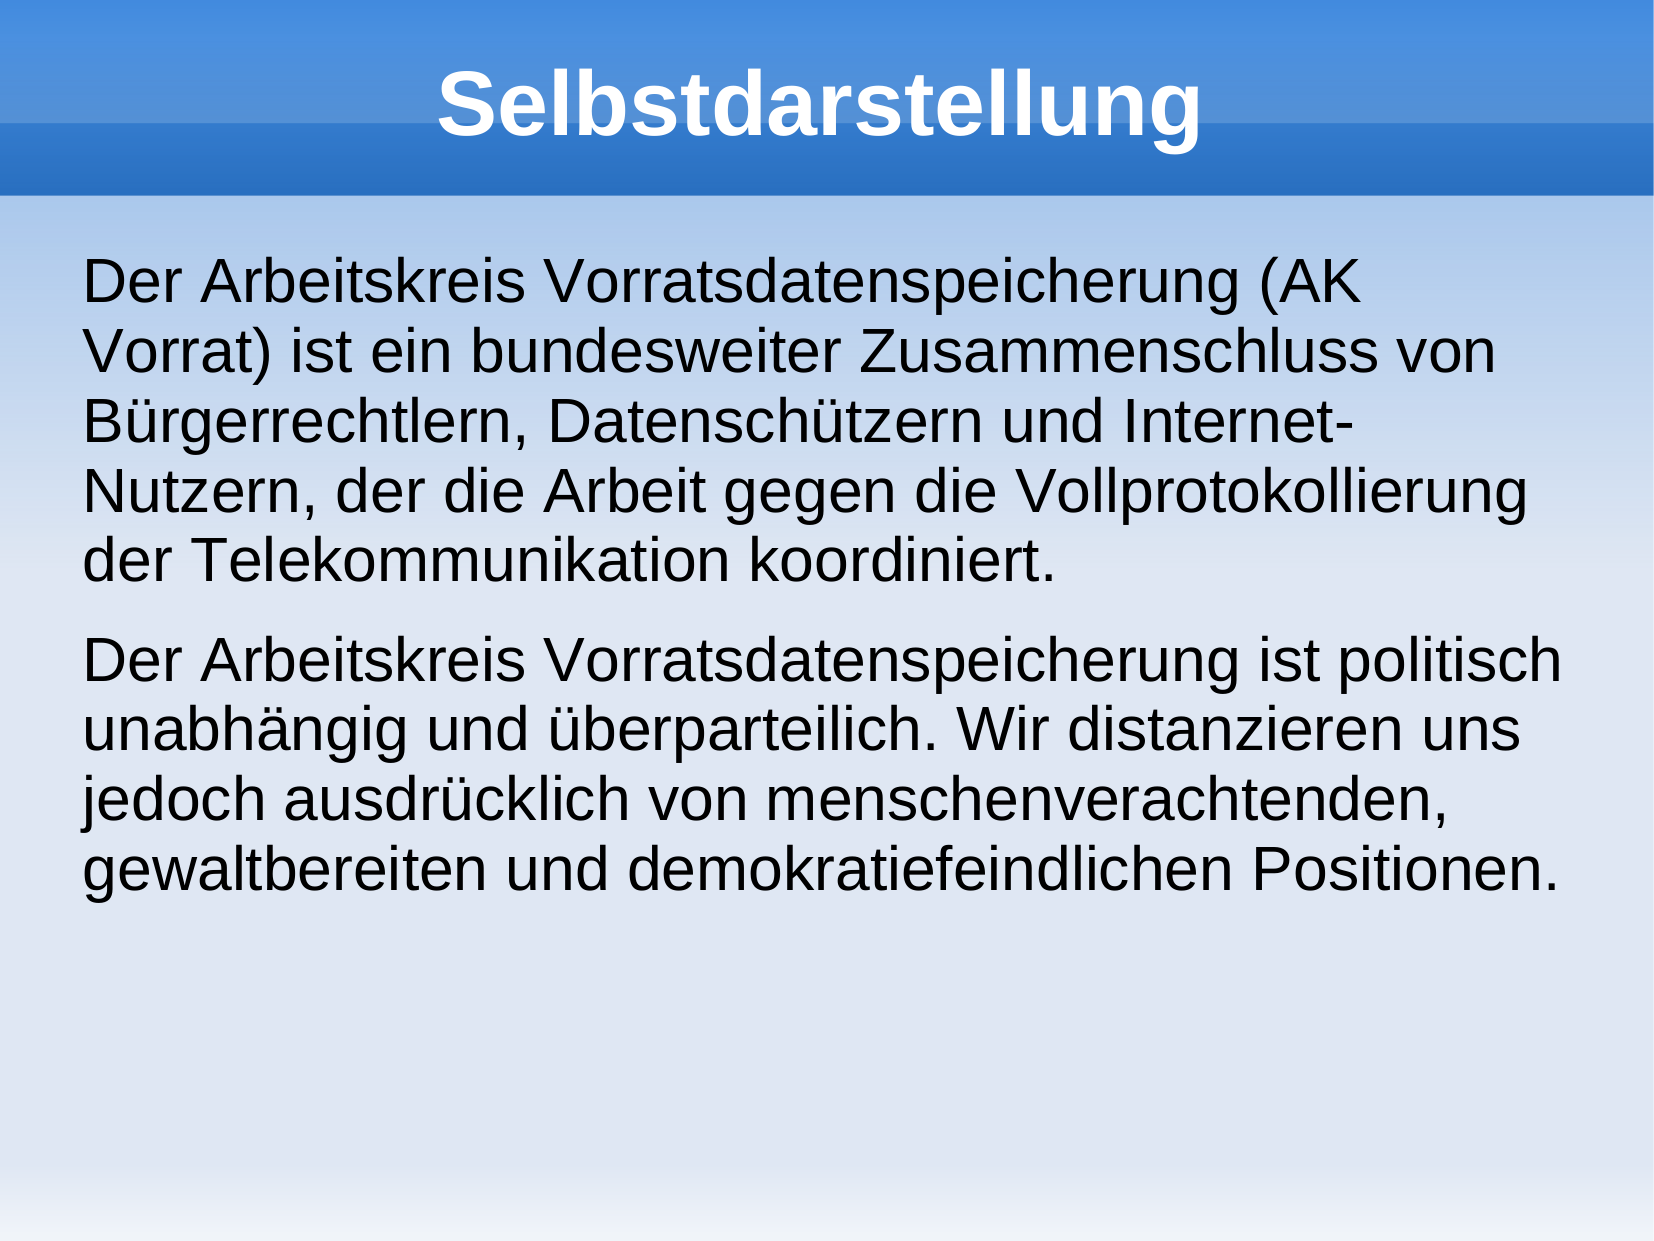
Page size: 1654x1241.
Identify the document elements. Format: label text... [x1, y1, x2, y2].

title Selbstdarstellung [76, 0, 1565, 208]
list Der Arbeitskreis Vorratsdatenspeicherung (AK Vorrat) ist ein bundesweiter Zusammenschluss von Bürgerrechtlern, Datenschützern und Internet-Nutzern, der die Arbeit gegen die Vollprotokollierung der Telekommunikation koordiniert. Der Arbeitskreis Vorratsdatenspeicherung ist politisch unabhängig und überparteilich. Wir distanzieren uns jedoch ausdrücklich von menschenverachtenden, gewaltbereiten und demokratiefeindlichen Positionen. [82, 246, 1571, 1065]
picture [0, 0, 1654, 1241]
